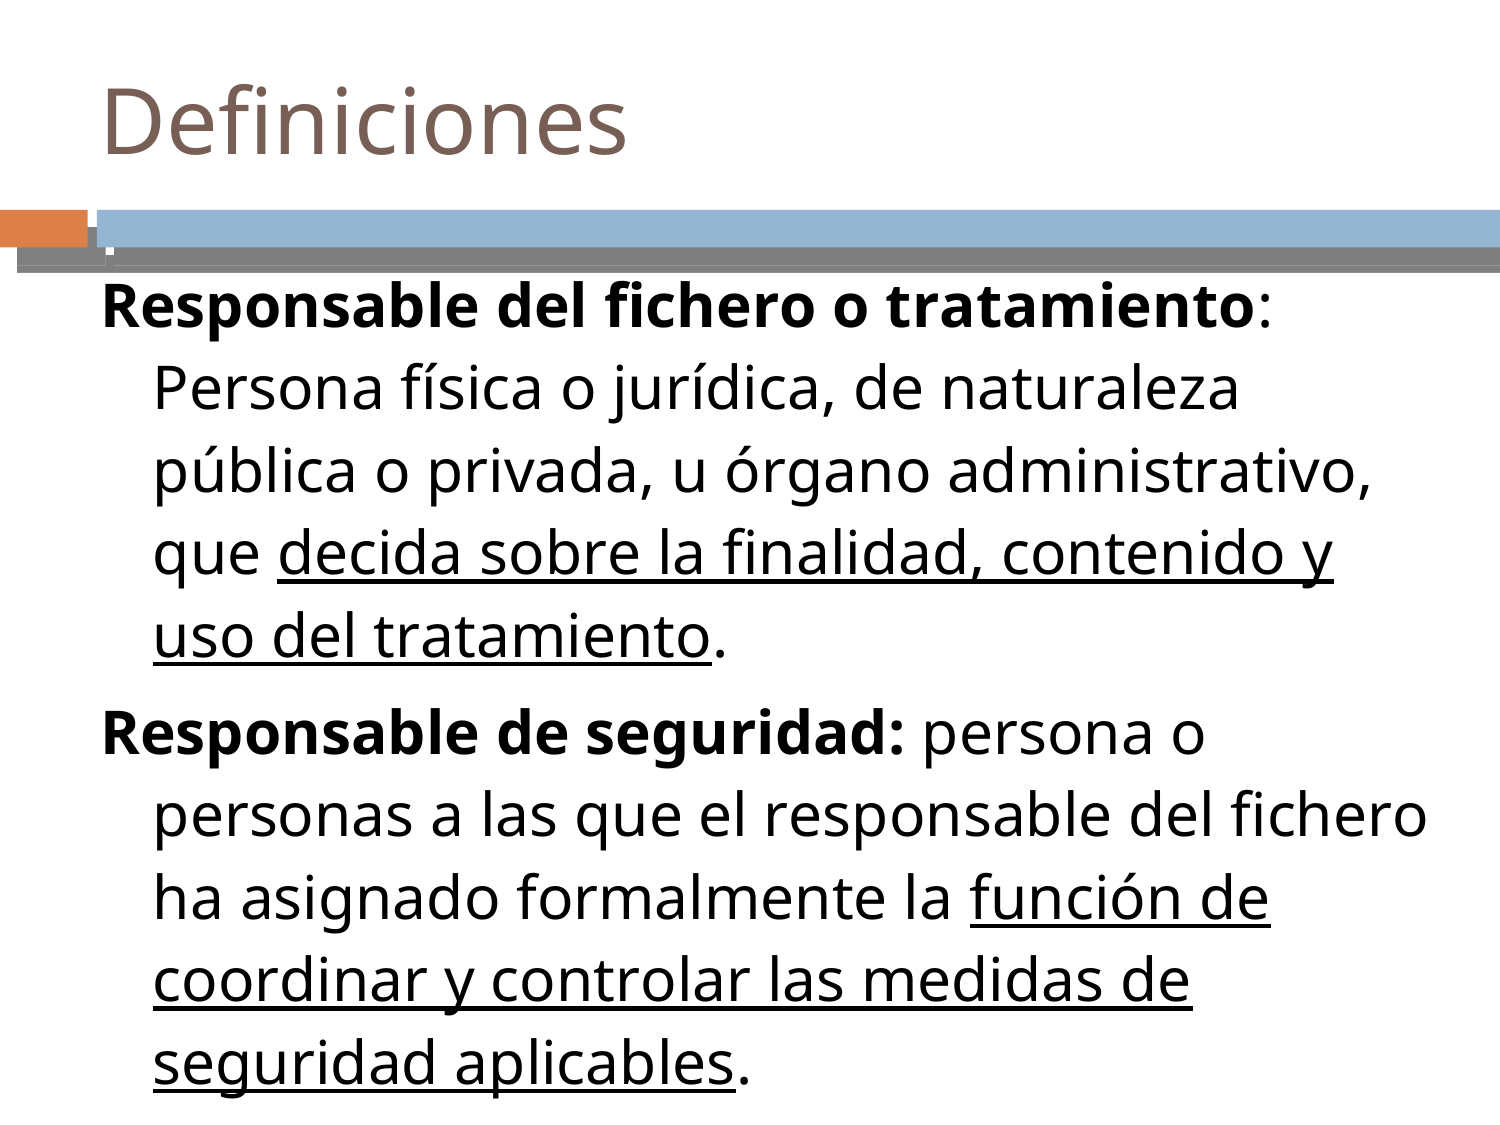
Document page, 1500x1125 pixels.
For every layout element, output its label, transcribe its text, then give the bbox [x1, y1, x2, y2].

list Responsable del fichero o tratamiento: Persona física o jurídica, de naturaleza pública o privada, u órgano administrativo, que decida sobre la finalidad, contenido y uso del tratamiento. Responsable de seguridad: persona o personas a las que el responsable del fichero ha asignado formalmente la función de coordinar y controlar las medidas de seguridad aplicables. [100, 262, 1438, 991]
title Definiciones [99, 8, 1438, 230]
